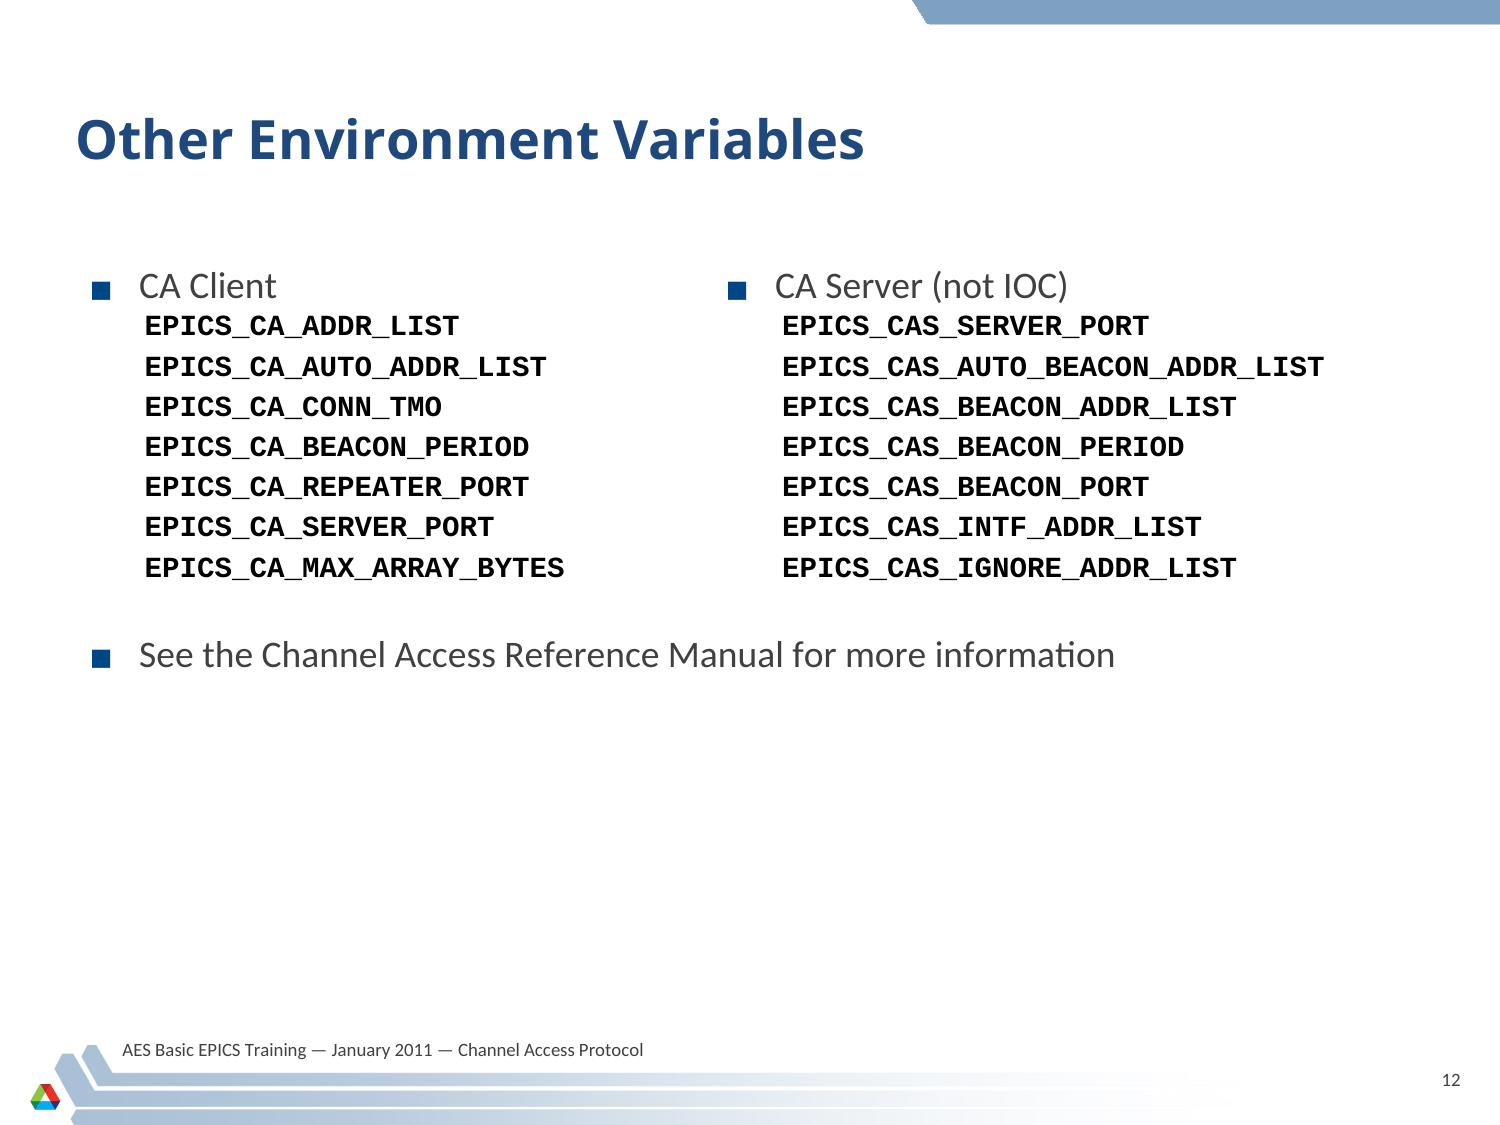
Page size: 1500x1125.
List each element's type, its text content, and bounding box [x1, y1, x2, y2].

picture [0, 1037, 1500, 1125]
title Other Environment Variables [75, 107, 1426, 171]
list CA Client EPICS_CA_ADDR_LIST EPICS_CA_AUTO_ADDR_LIST EPICS_CA_CONN_TMO EPICS_CA_BEACON_PERIOD EPICS_CA_REPEATER_PORT EPICS_CA_SERVER_PORT EPICS_CA_MAX_ARRAY_BYTES See the Channel Access Reference Manual for more information [75, 262, 1426, 1021]
list CA Server (not IOC) EPICS_CAS_SERVER_PORT EPICS_CAS_AUTO_BEACON_ADDR_LIST EPICS_CAS_BEACON_ADDR_LIST EPICS_CAS_BEACON_PERIOD EPICS_CAS_BEACON_PORT EPICS_CAS_INTF_ADDR_LIST EPICS_CAS_IGNORE_ADDR_LIST [711, 262, 1371, 705]
picture [0, 0, 1500, 26]
